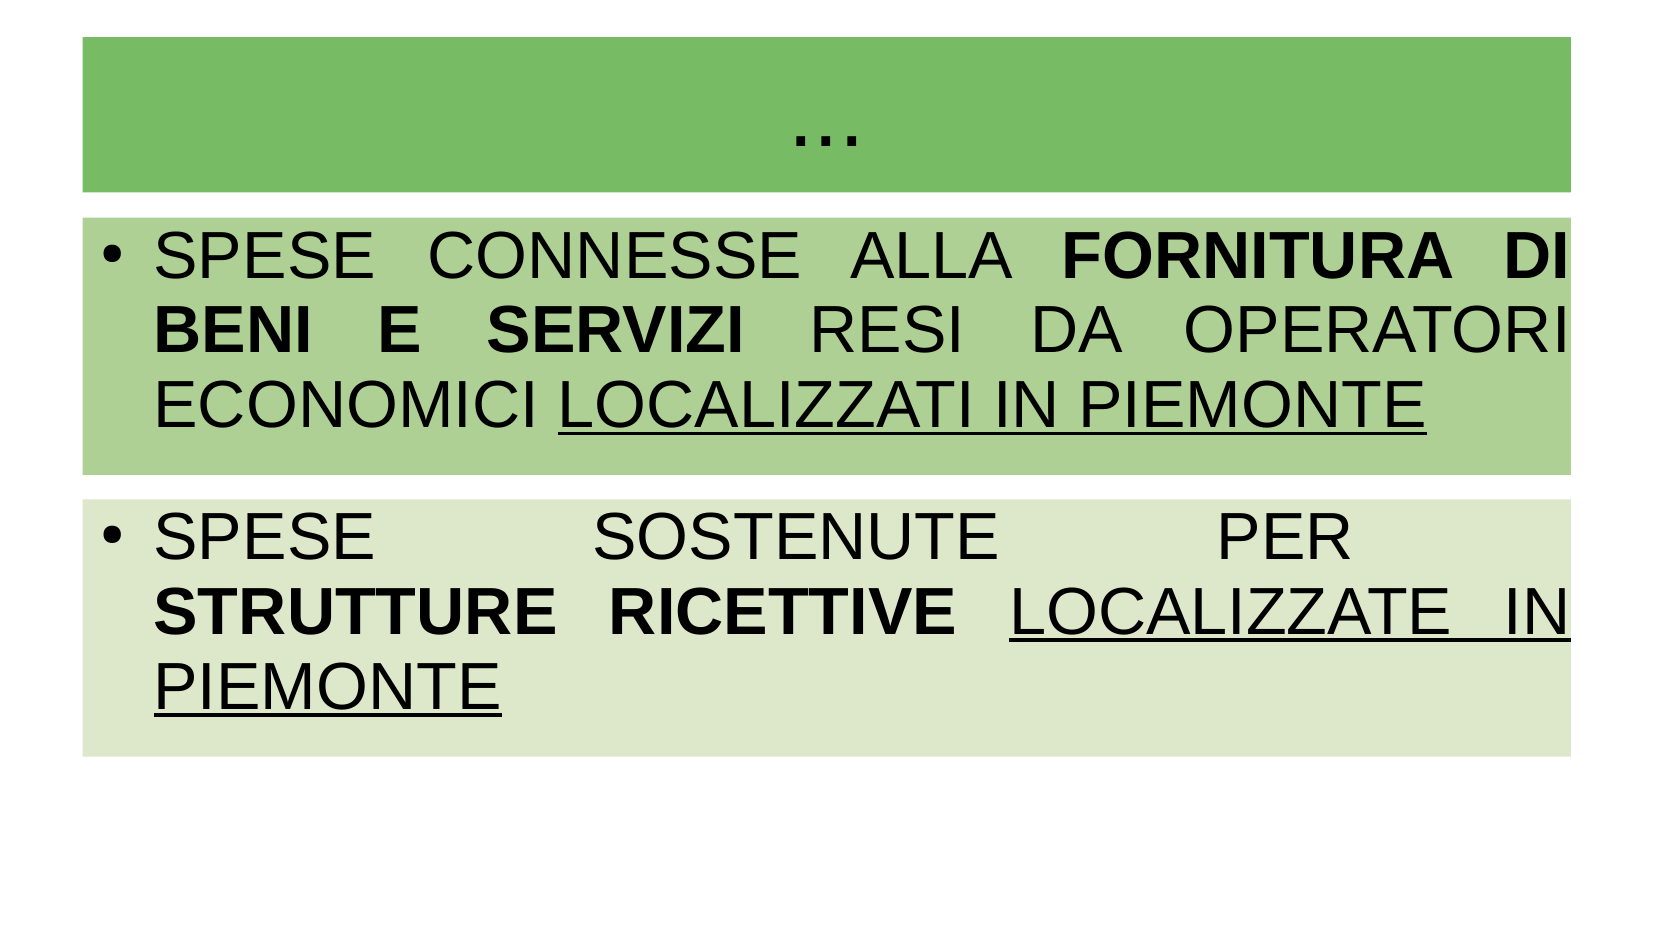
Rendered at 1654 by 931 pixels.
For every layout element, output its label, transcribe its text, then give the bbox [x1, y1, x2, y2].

list SPESE CONNESSE ALLA FORNITURA DI BENI E SERVIZI RESI DA OPERATORI ECONOMICI LOCALIZZATI IN PIEMONTE [82, 217, 1571, 475]
title ... [82, 37, 1571, 193]
list SPESE SOSTENUTE PER STRUTTURE RICETTIVE LOCALIZZATE IN PIEMONTE [82, 499, 1571, 757]
